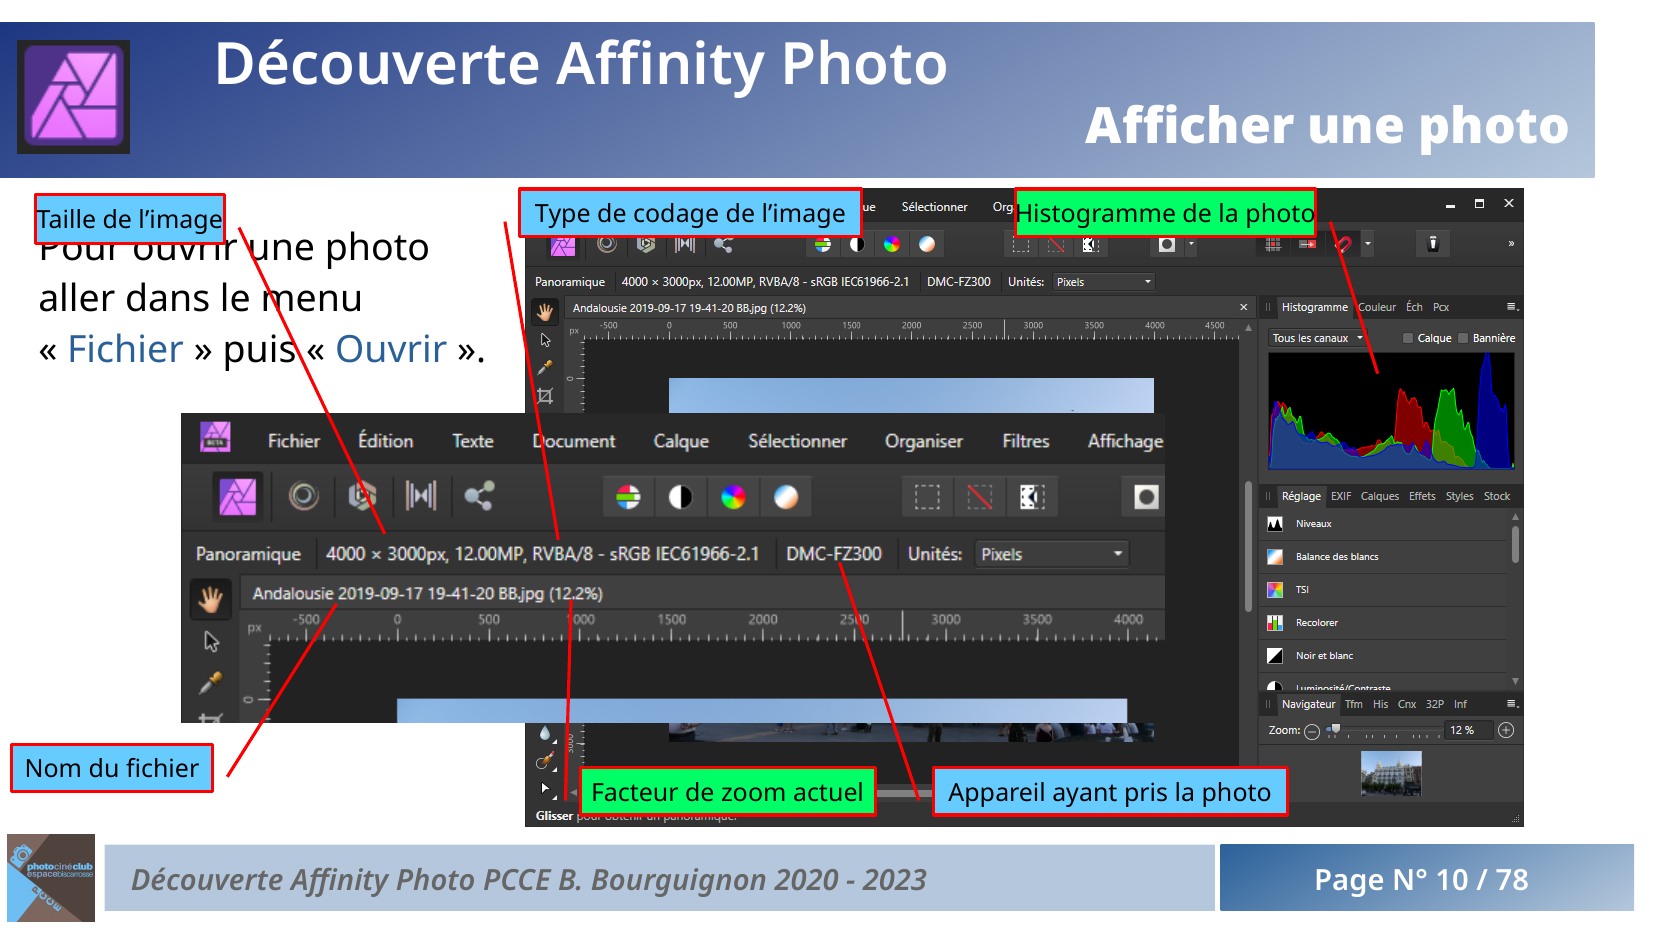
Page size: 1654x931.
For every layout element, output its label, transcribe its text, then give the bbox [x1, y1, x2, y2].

text_box Pour ouvrir une photo aller dans le menu « Fichier » puis « Ouvrir ». [23, 212, 508, 402]
picture [181, 188, 1524, 827]
text_box Appareil ayant pris la photo [934, 768, 1287, 815]
text_box Histogramme de la photo [1016, 189, 1316, 236]
picture [17, 40, 130, 154]
text_box Taille de l’image [35, 195, 224, 243]
text_box Facteur de zoom actuel [580, 768, 875, 815]
title Afficher une photo [874, 47, 1571, 158]
text_box Nom du fichier [12, 744, 213, 791]
picture [7, 834, 95, 922]
text_box Type de codage de l’image [520, 189, 862, 236]
